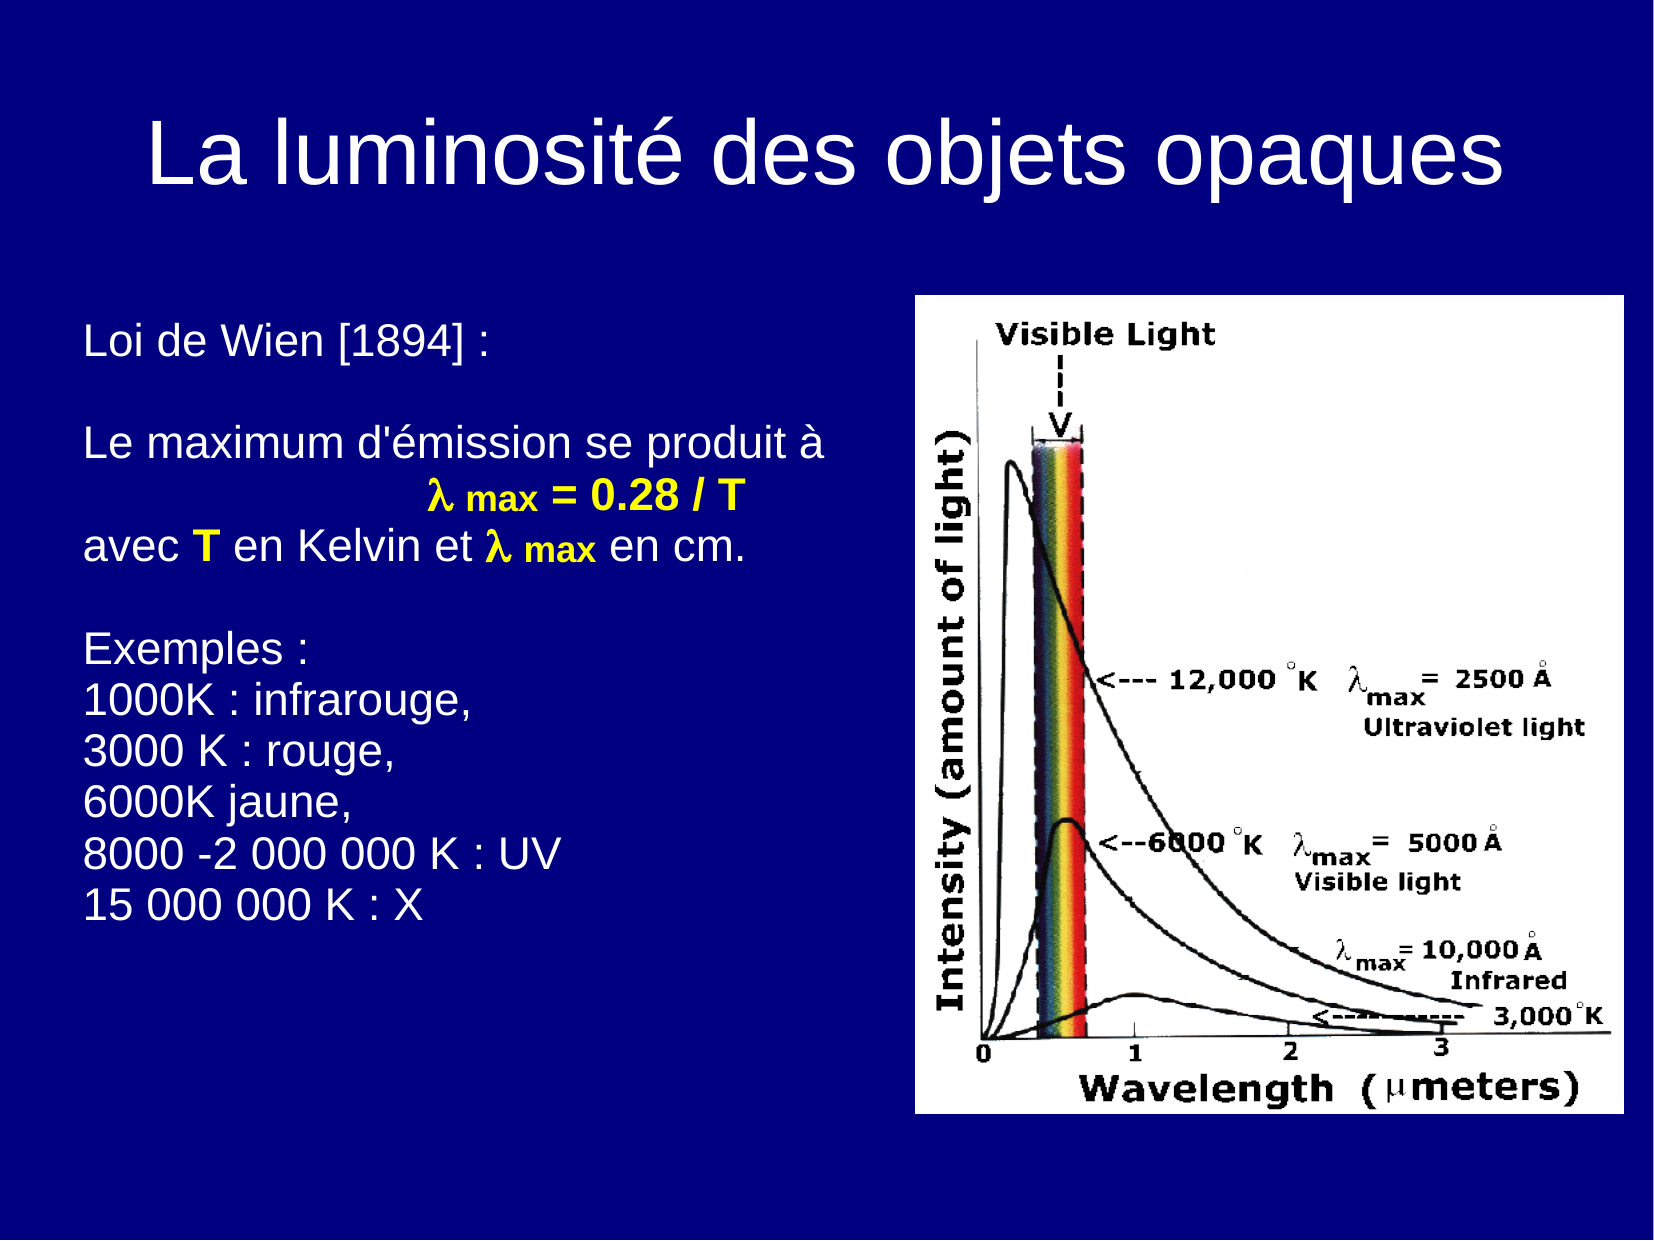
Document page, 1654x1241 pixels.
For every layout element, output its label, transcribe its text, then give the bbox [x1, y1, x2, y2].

title La luminosité des objets opaques [82, 49, 1571, 257]
picture [915, 295, 1625, 1115]
subtitle Loi de Wien [1894] : Le maximum d'émission se produit à l max = 0.28 / T avec T en Kelvin et l max en cm. Exemples : 1000K : infrarouge, 3000 K : rouge, 6000K jaune, 8000 -2 000 000 K : UV 15 000 000 K : X [82, 297, 886, 1102]
